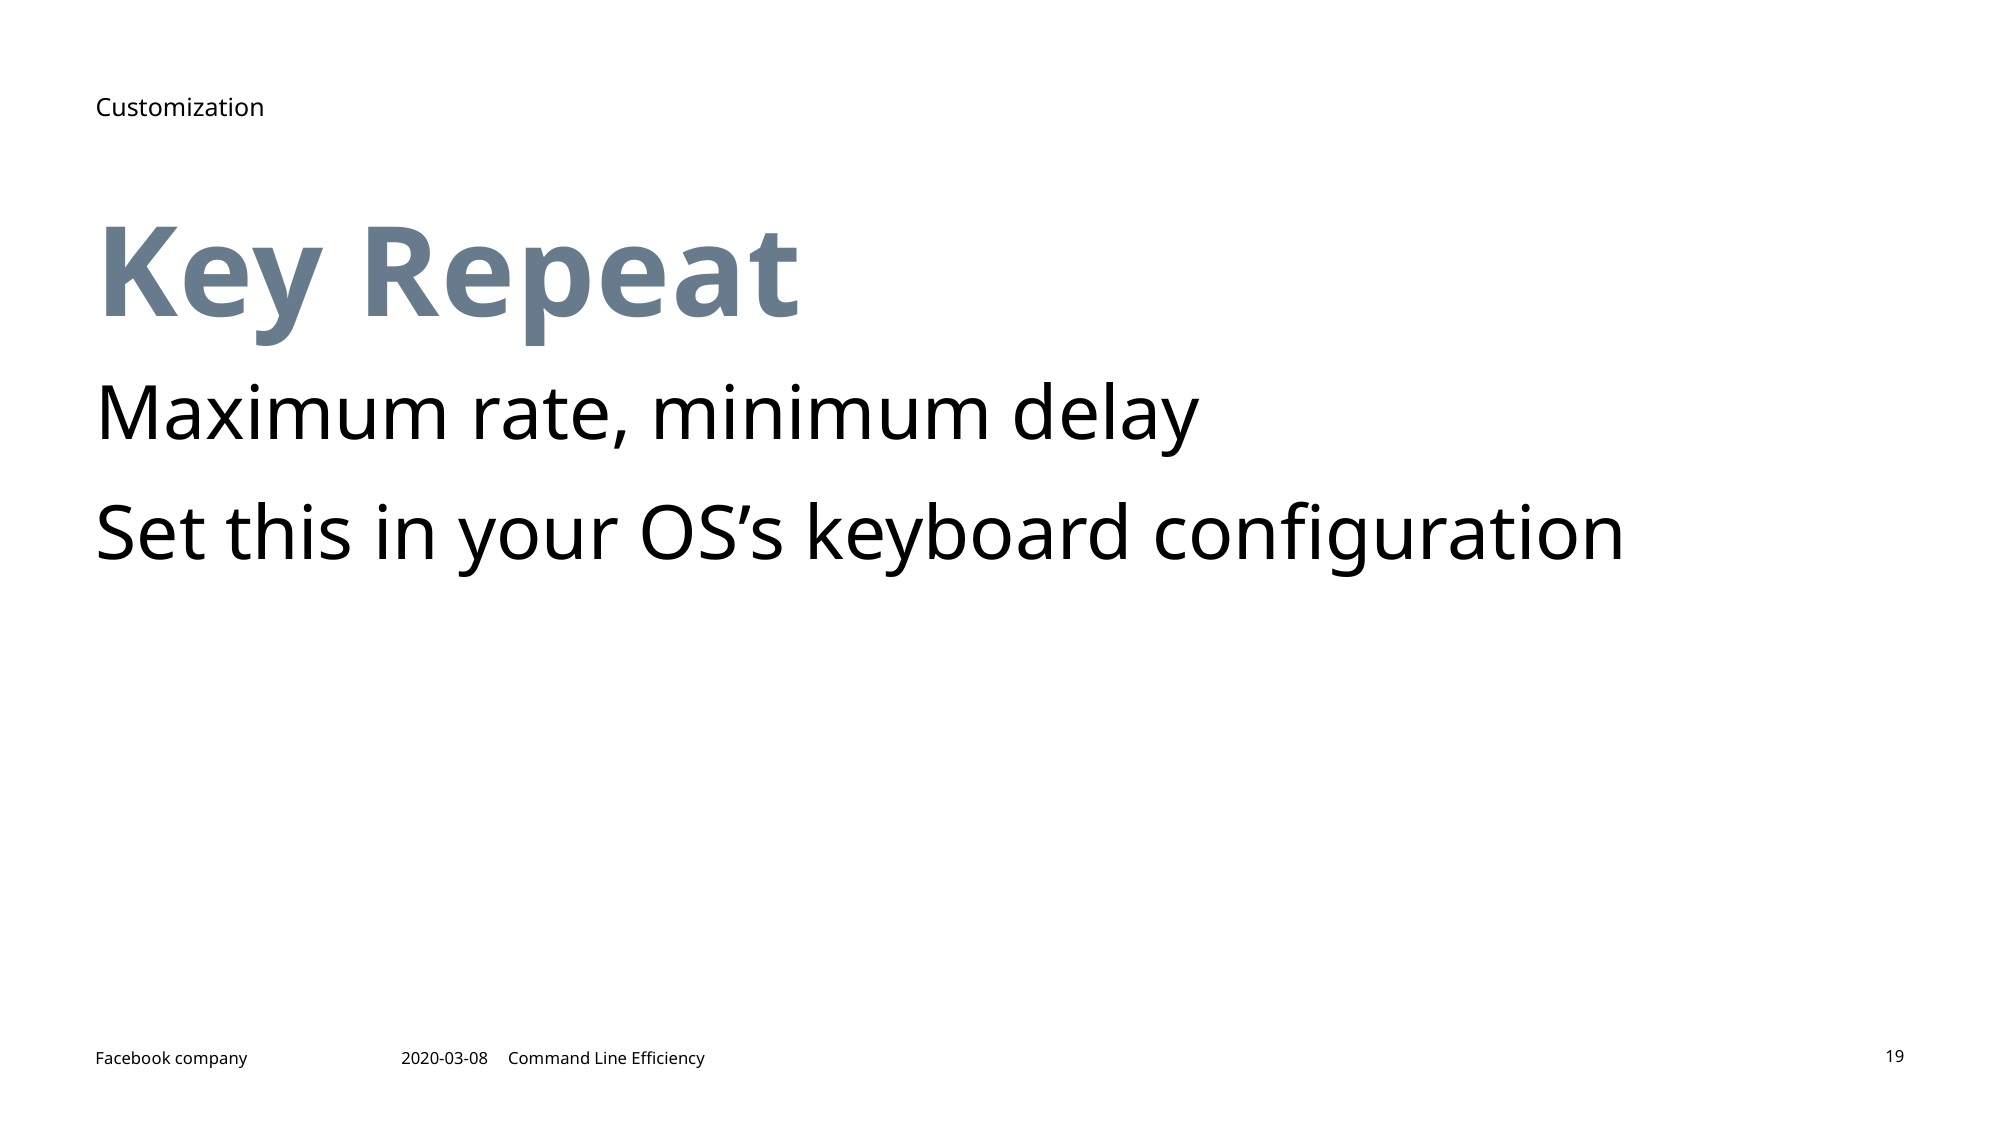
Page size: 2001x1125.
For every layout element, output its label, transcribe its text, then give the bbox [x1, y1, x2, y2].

list Maximum rate, minimum delay Set this in your OS’s keyboard configuration [95, 355, 1905, 820]
slide_number 2020-03-08 [401, 1047, 508, 1068]
footer Command Line Efficiency [508, 1047, 1294, 1068]
slide_number <number> [1840, 1047, 1905, 1068]
list Customization [95, 88, 988, 119]
title Key Repeat [95, 176, 1905, 333]
